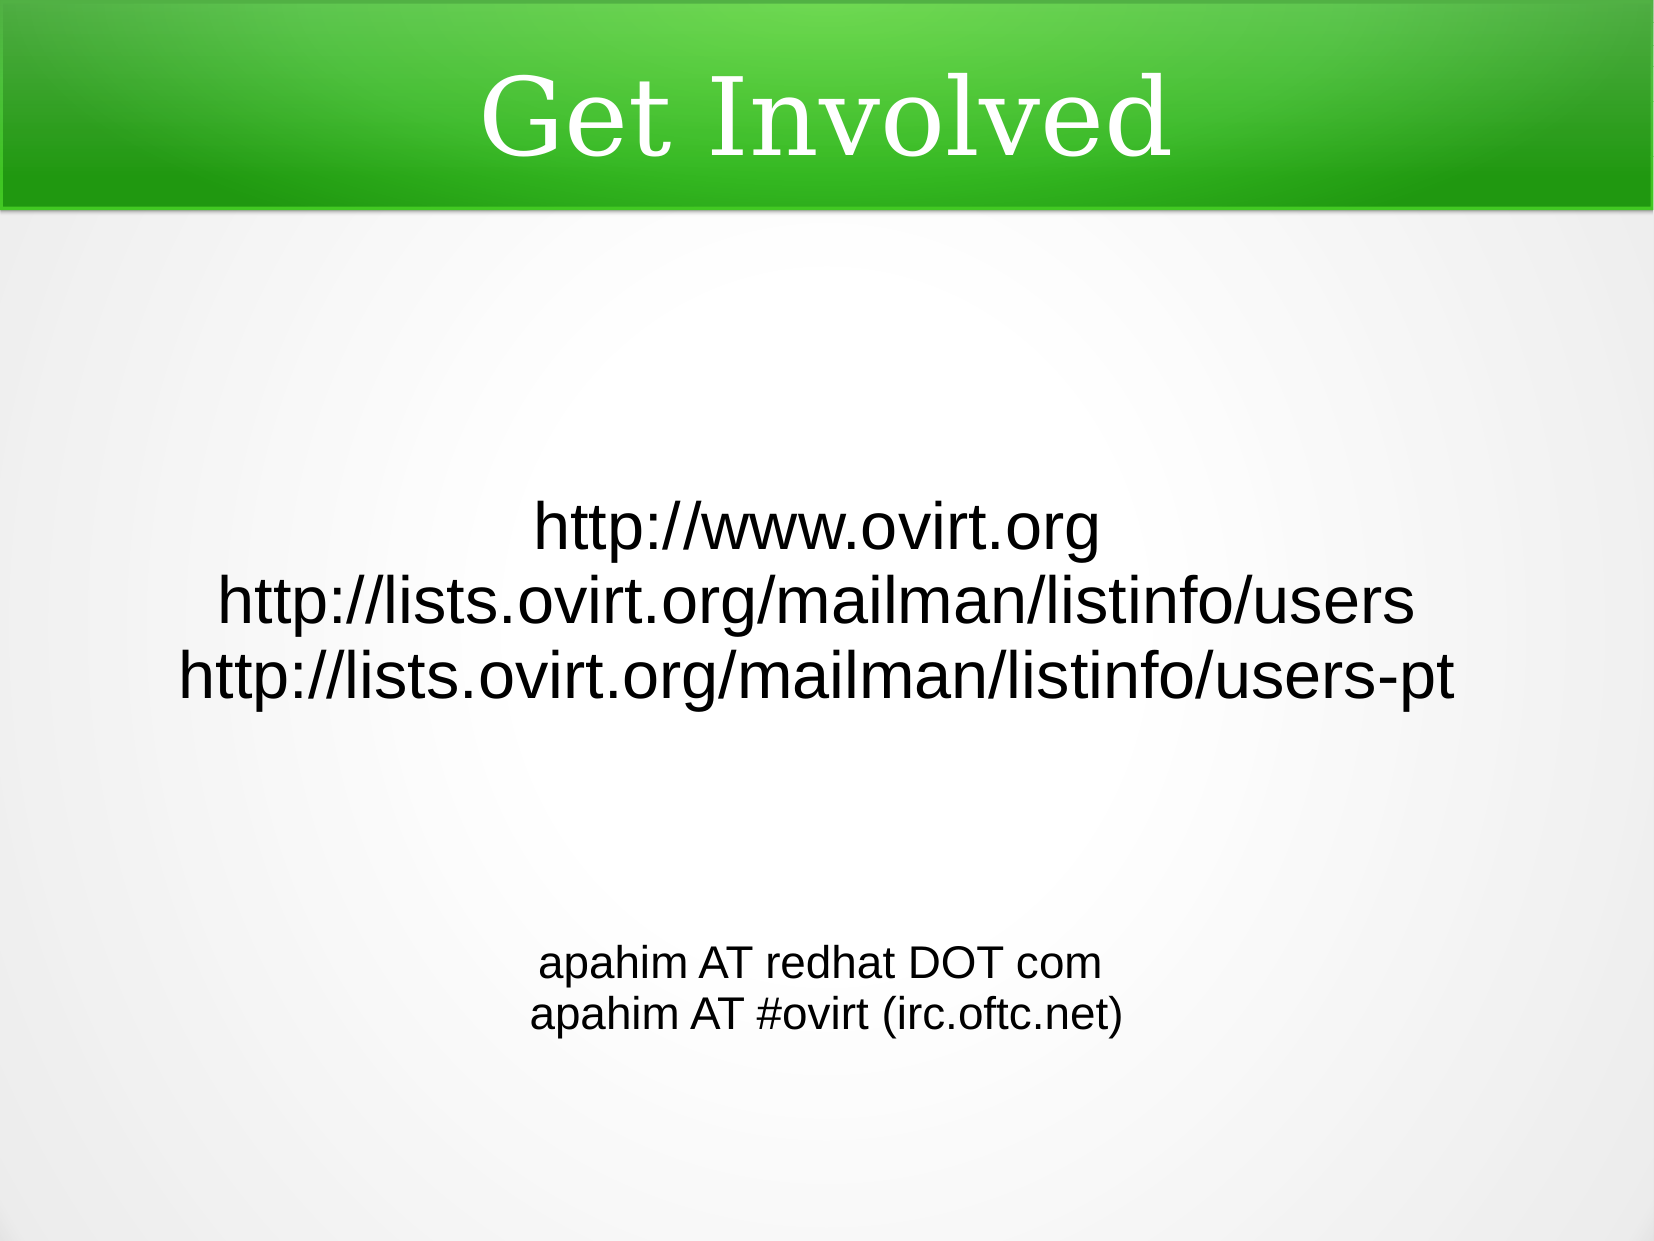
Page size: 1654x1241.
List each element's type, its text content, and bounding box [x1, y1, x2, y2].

title Get Involved [82, 47, 1571, 189]
text_box http:/ /www.ovirt.org http://lists.ovirt.org/mailman/listinfo/users http://lists.ovirt.org/mailman/listinfo/users-pt apahim AT redhat DOT com apahim AT #ovirt (irc.oftc.net) [82, 488, 1571, 1040]
